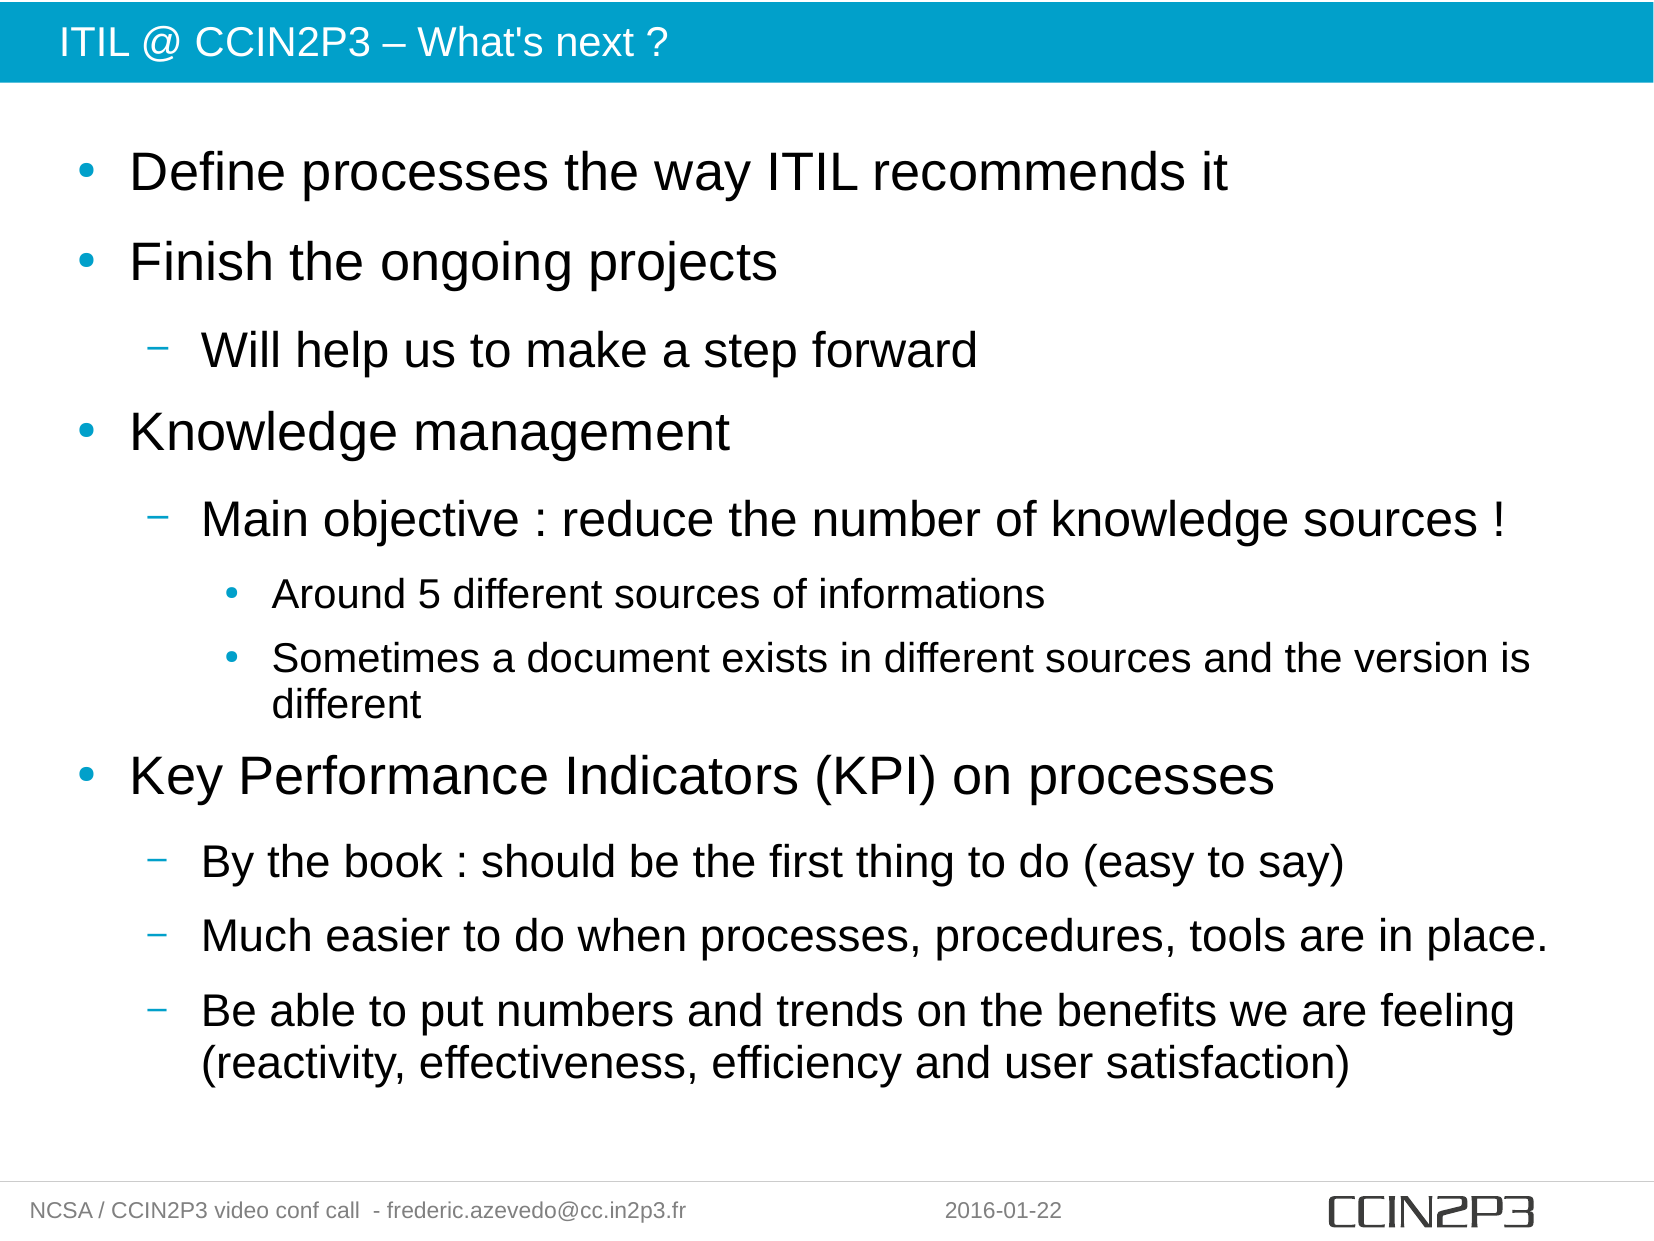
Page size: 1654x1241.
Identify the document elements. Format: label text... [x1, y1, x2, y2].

list Define processes the way ITIL recommends it Finish the ongoing projects Will help us to make a step forward Knowledge management Main objective : reduce the number of knowledge sources ! Around 5 different sources of informations Sometimes a document exists in different sources and the version is different Key Performance Indicators (KPI) on processes By the book : should be the first thing to do (easy to say) Much easier to do when processes, procedures, tools are in place. Be able to put numbers and trends on the benefits we are feeling (reactivity, effectiveness, efficiency and user satisfaction) [59, 141, 1607, 1134]
title ITIL @ CCIN2P3 – What's next ? [0, 2, 1654, 83]
